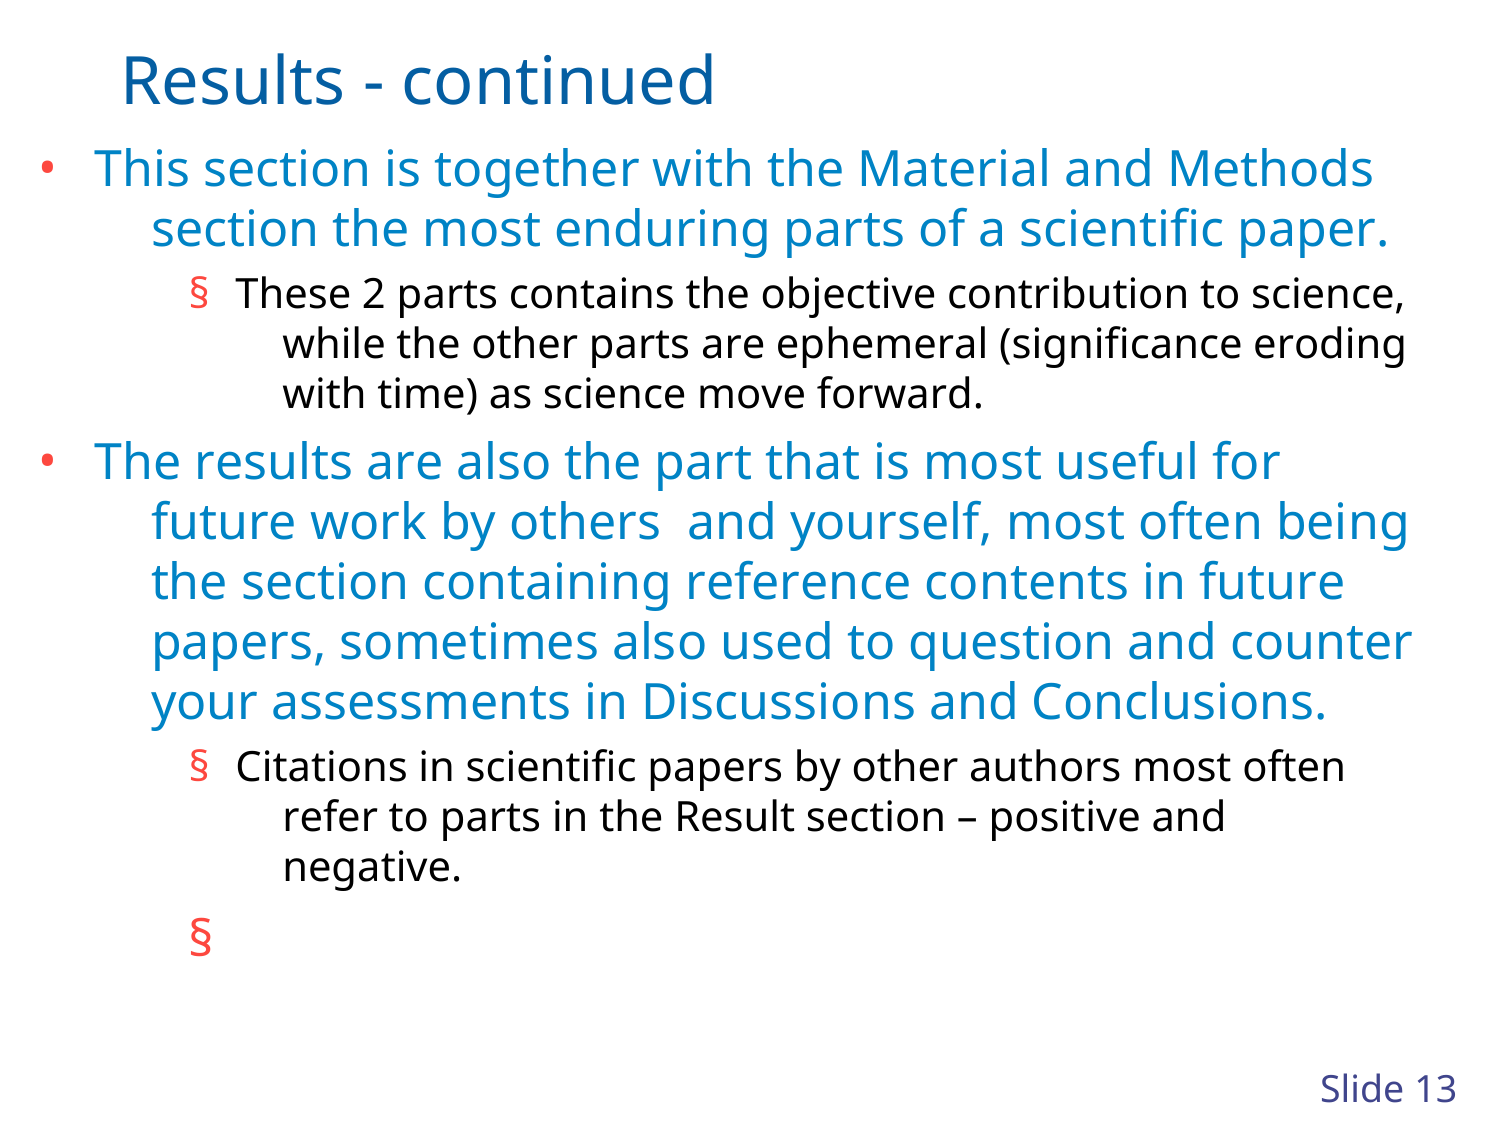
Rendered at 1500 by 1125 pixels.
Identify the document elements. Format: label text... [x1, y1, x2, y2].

title Results - continued [105, 11, 1413, 126]
list This section is together with the Material and Methods section the most enduring parts of a scientific paper. These 2 parts contains the objective contribution to science, while the other parts are ephemeral (significance eroding with time) as science move forward. The results are also the part that is most useful for future work by others and yourself, most often being the section containing reference contents in future papers, sometimes also used to question and counter your assessments in Discussions and Conclusions. Citations in scientific papers by other authors most often refer to parts in the Result section – positive and negative. [23, 128, 1430, 1020]
